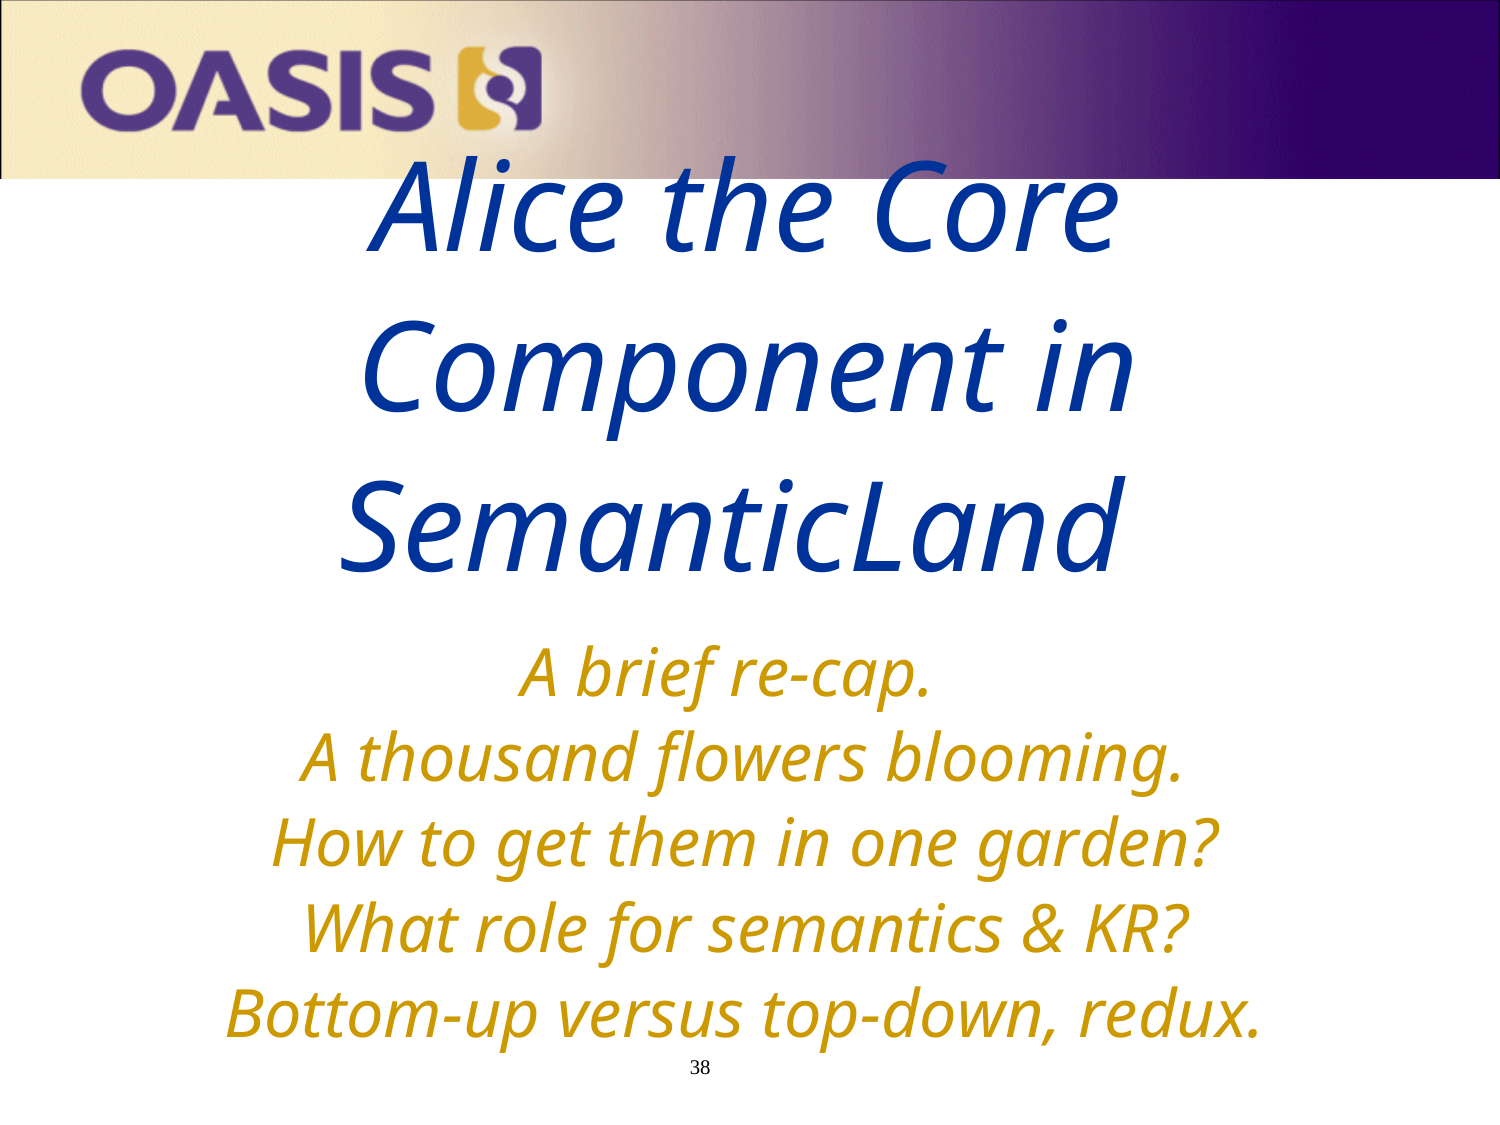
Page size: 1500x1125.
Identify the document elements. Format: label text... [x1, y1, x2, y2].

picture [0, 0, 1500, 1125]
title Alice the Core Component in SemanticLand [151, 137, 1346, 612]
text_box A brief re-cap. A thousand flowers blooming. How to get them in one garden? What role for semantics & KR? Bottom-up versus top-down, redux. [143, 620, 1348, 1062]
